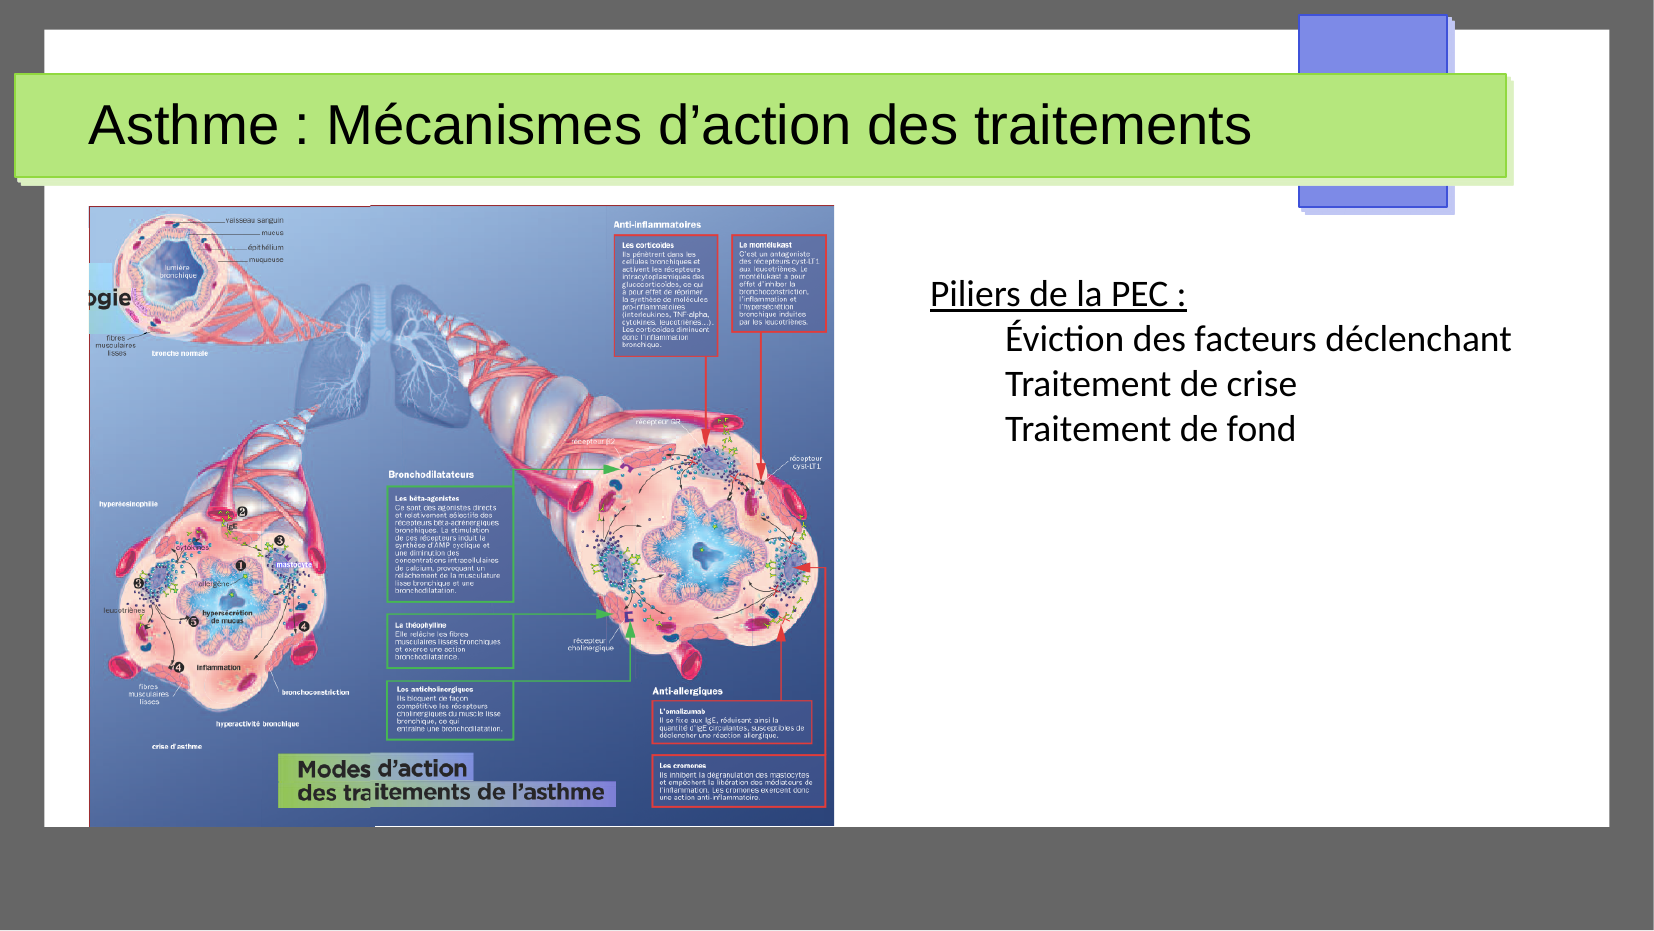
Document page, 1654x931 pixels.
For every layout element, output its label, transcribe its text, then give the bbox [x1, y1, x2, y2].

text_box Piliers de la PEC : Éviction des facteurs déclenchant Traitement de crise Traitement de fond [915, 217, 1528, 502]
picture [88, 205, 835, 827]
title Asthme : Mécanismes d’action des traitements [88, 73, 1506, 178]
